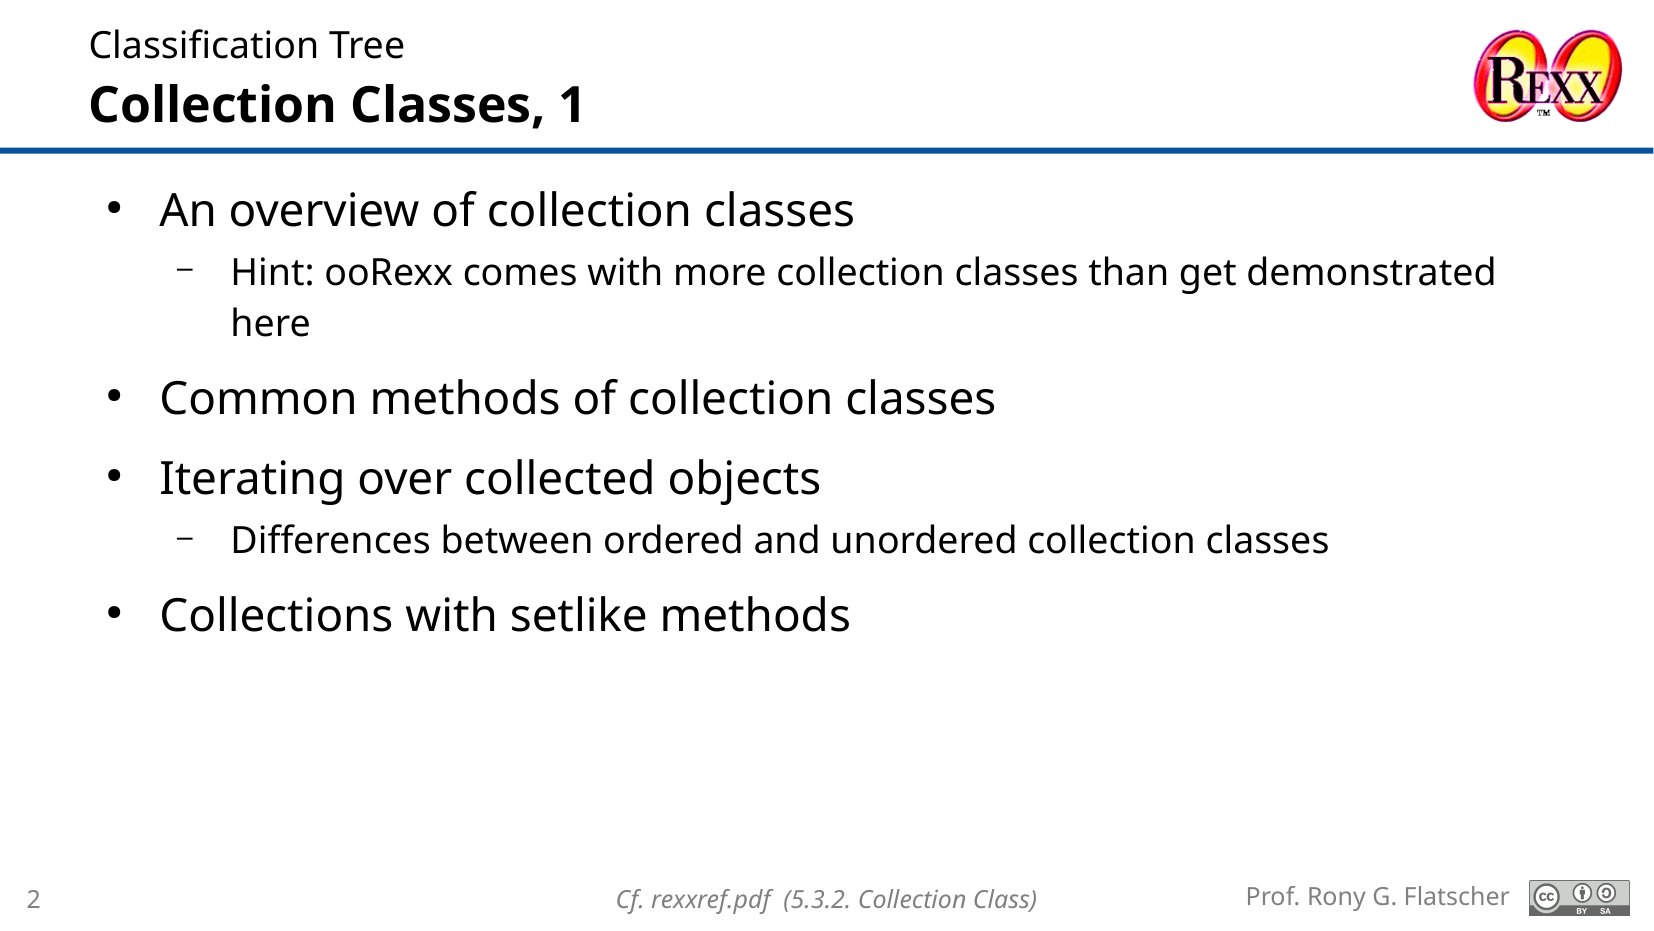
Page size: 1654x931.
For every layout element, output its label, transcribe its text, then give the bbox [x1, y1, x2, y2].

text_box Cf. rexxref.pdf (5.3.2. Collection Class) [0, 874, 1654, 922]
title Classification Tree [29, 0, 1654, 59]
title Collection Classes, 1 [29, 59, 1654, 148]
list An overview of collection classes Hint: ooRexx comes with more collection classes than get demonstrated here Common methods of collection classes Iterating over collected objects Differences between ordered and unordered collection classes Collections with setlike methods [88, 177, 1577, 857]
